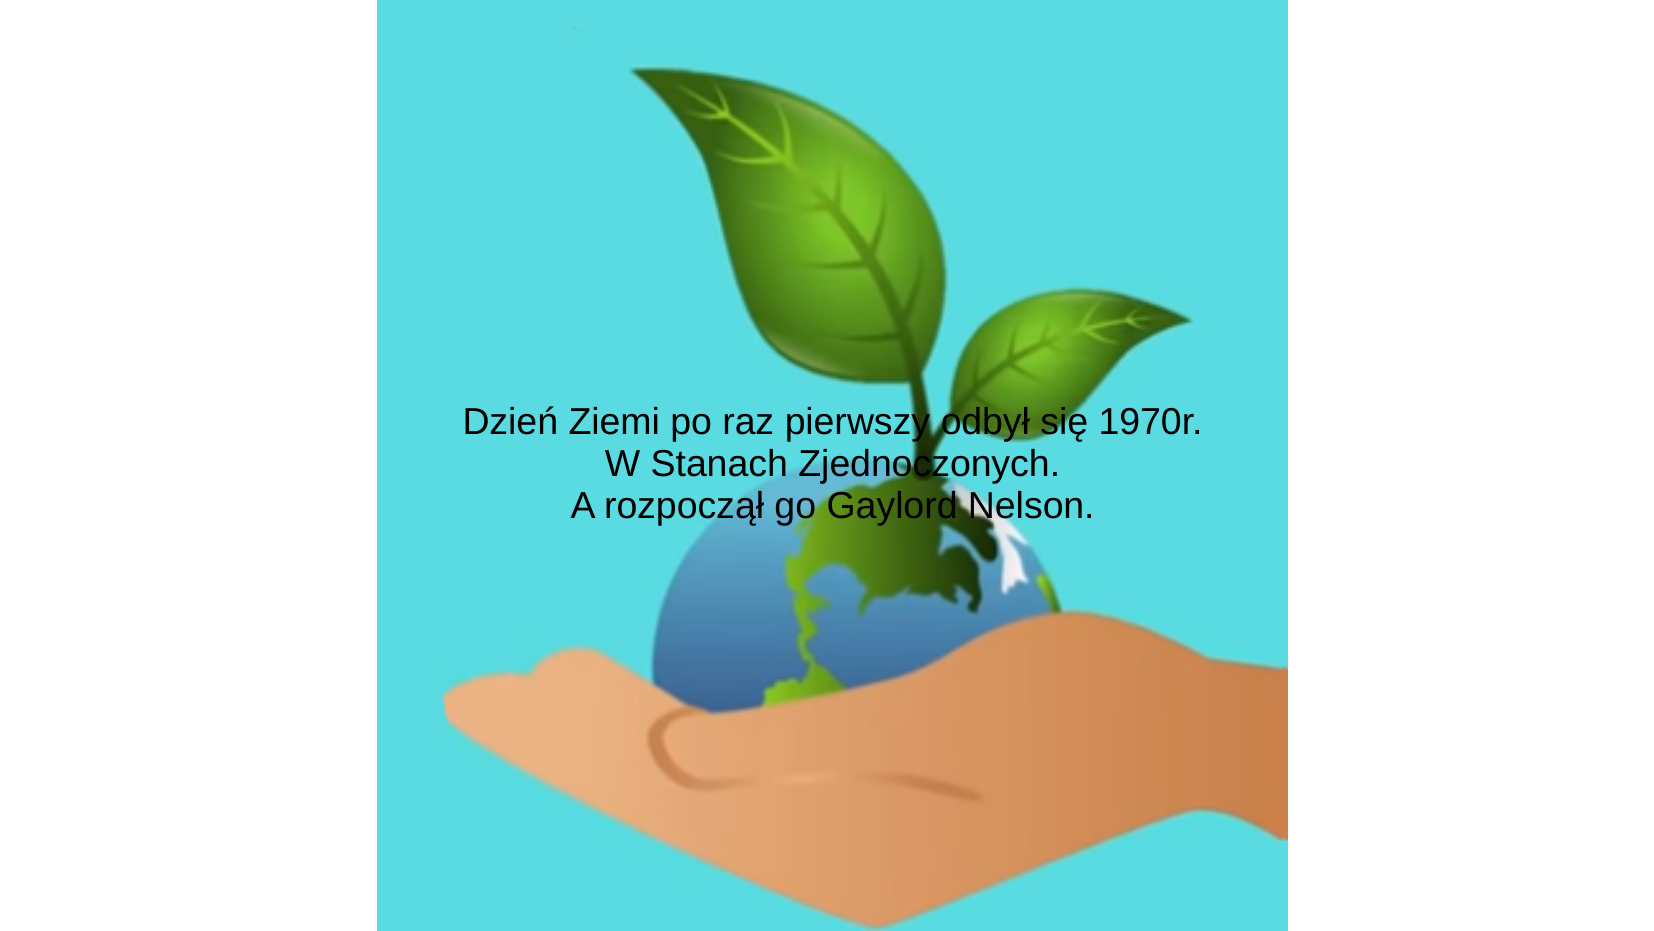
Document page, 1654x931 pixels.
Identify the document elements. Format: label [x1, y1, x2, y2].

picture [377, 0, 1288, 931]
